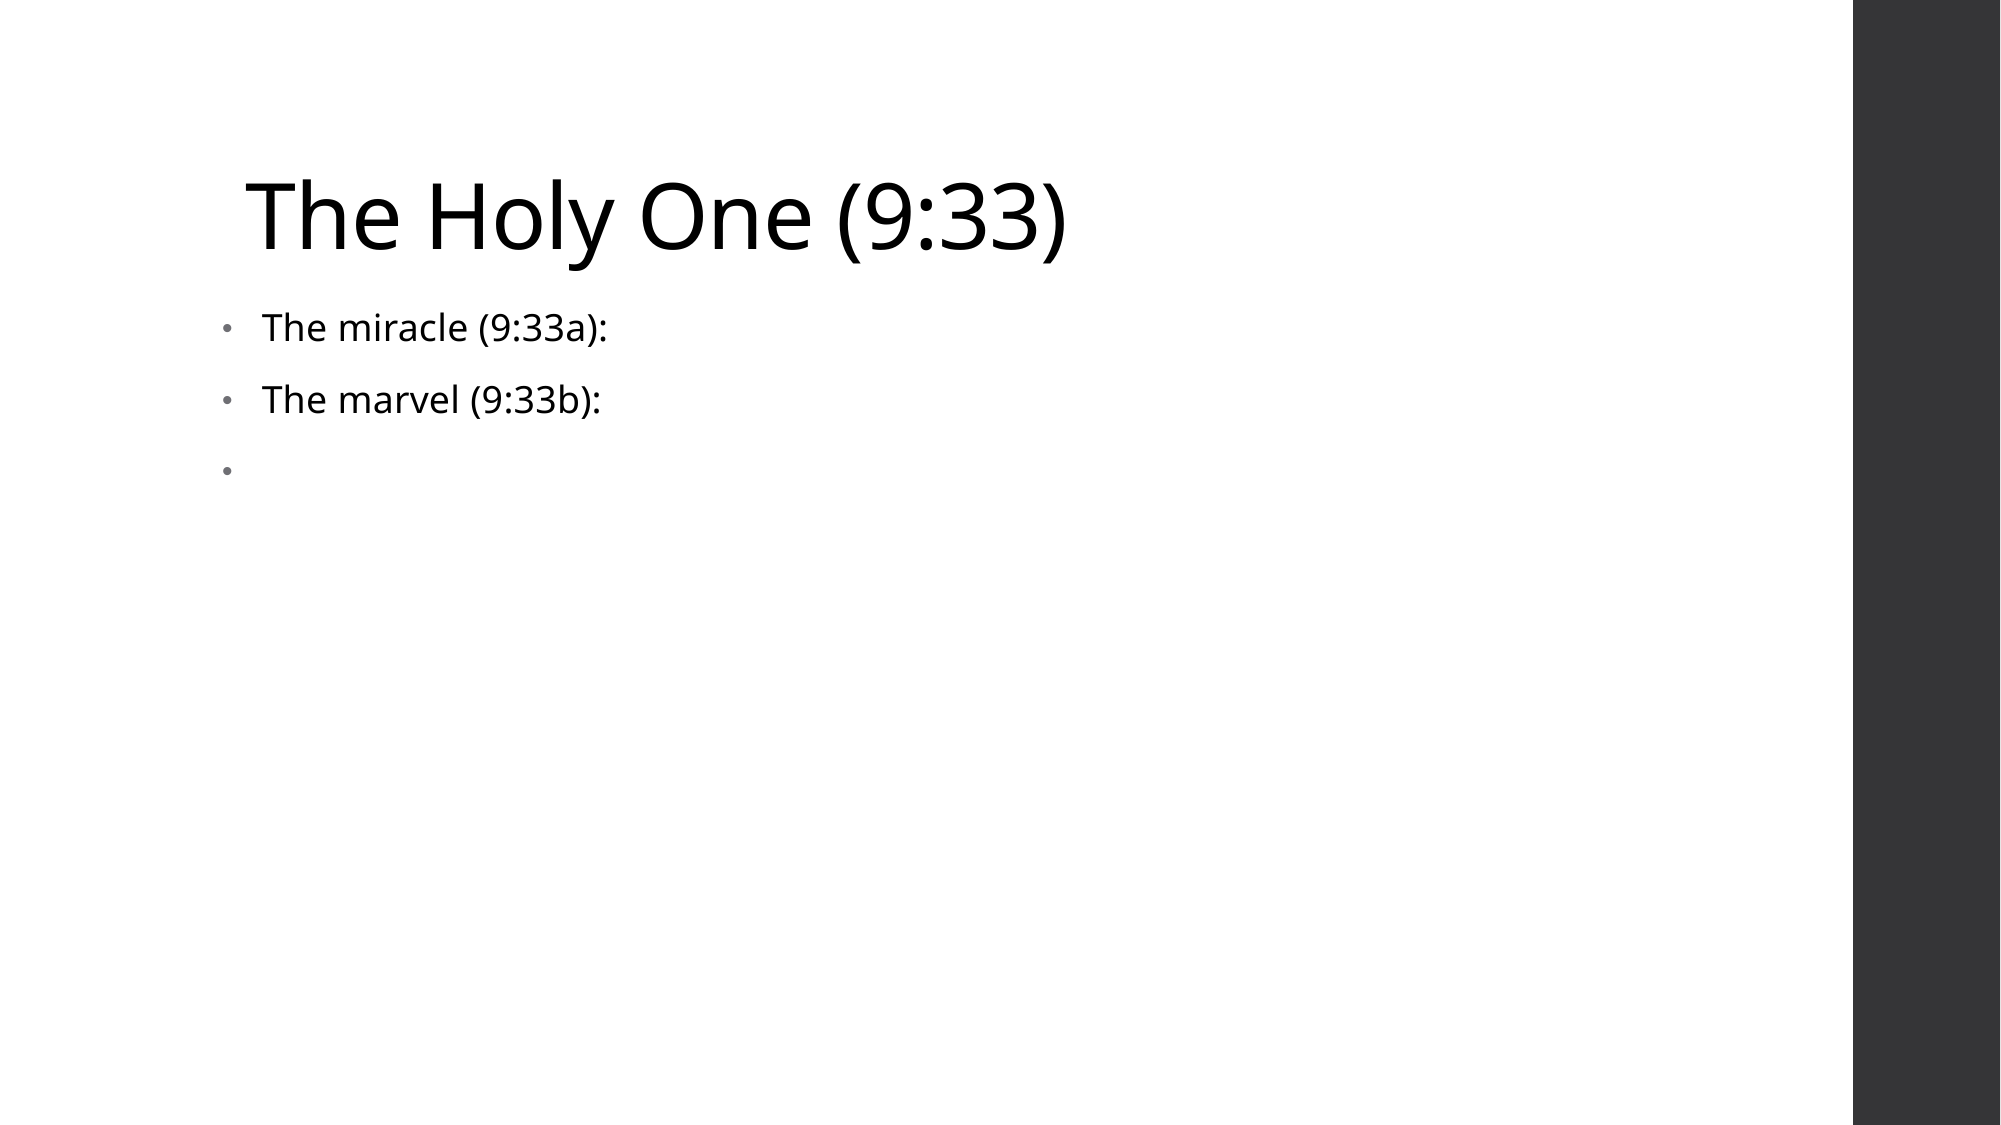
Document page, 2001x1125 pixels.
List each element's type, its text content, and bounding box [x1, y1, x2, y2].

title The Holy One (9:33) [206, 60, 1797, 278]
list The miracle (9:33a): The marvel (9:33b): [206, 299, 1617, 1014]
